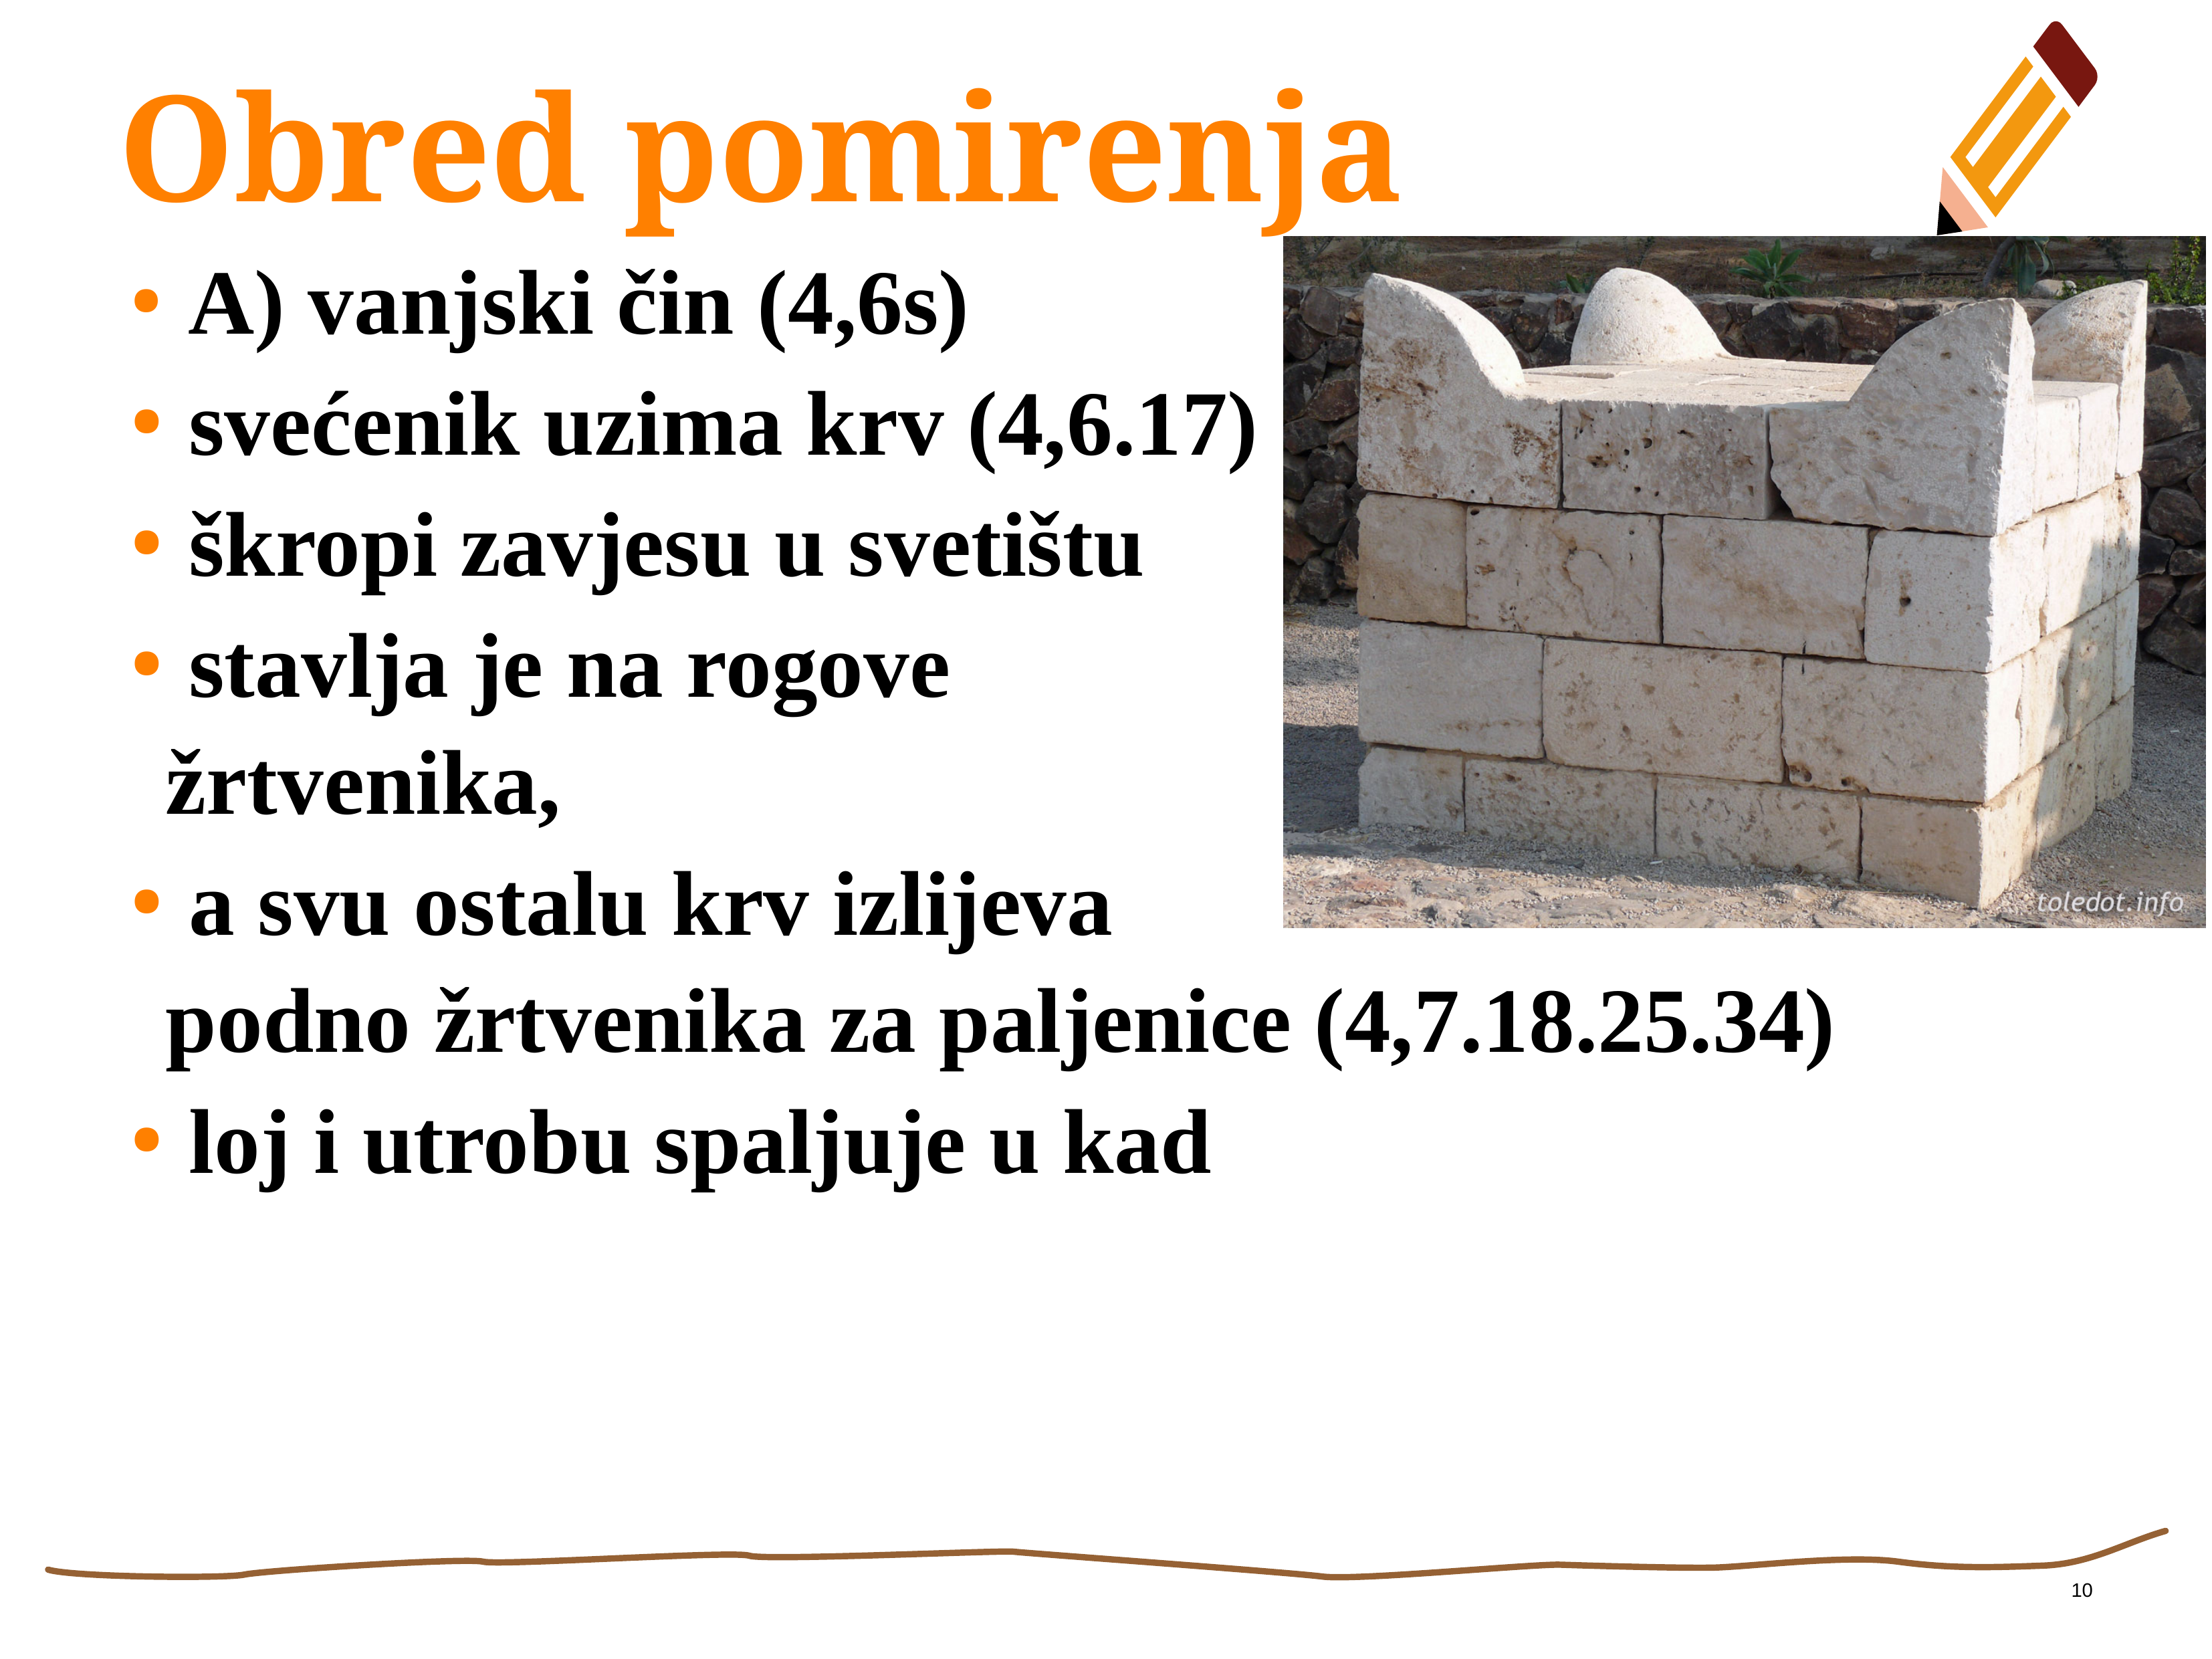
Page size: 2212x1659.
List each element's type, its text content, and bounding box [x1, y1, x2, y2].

picture [1283, 236, 2206, 928]
title Obred pomirenja [118, 52, 1935, 237]
list A) vanjski čin (4,6s) svećenik uzima krv (4,6.17) škropi zavjesu u svetištu stavlja je na rogove žrtvenika, a svu ostalu krv izlijeva podno žrtvenika za paljenice (4,7.18.25.34) loj i utrobu spaljuje u kad [118, 237, 2152, 1527]
